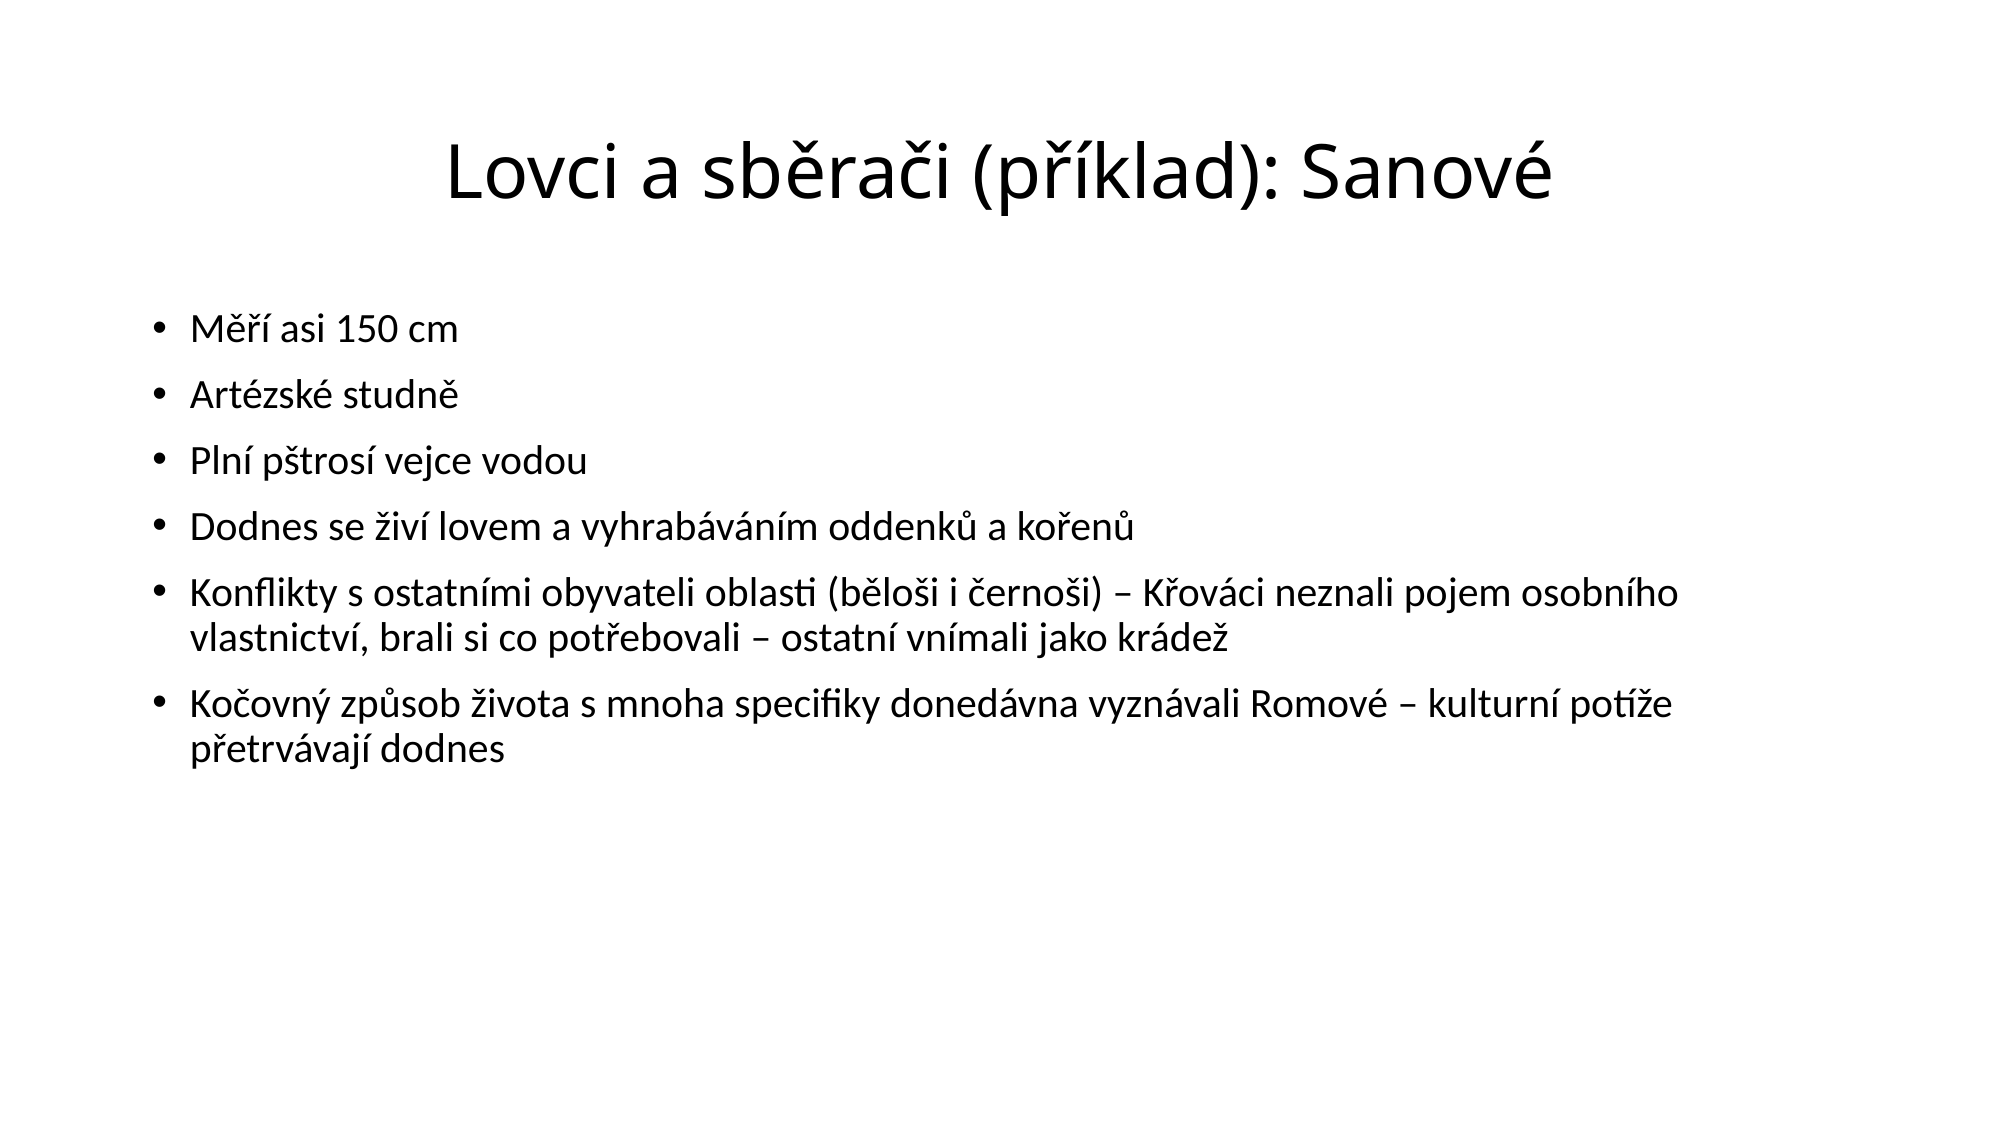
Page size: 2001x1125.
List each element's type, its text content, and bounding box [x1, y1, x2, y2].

title Lovci a sběrači (příklad): Sanové [137, 59, 1863, 278]
list Měří asi 150 cm Artézské studně Plní pštrosí vejce vodou Dodnes se živí lovem a vyhrabáváním oddenků a kořenů Konflikty s ostatními obyvateli oblasti (běloši i černoši) – Křováci neznali pojem osobního vlastnictví, brali si co potřebovali – ostatní vnímali jako krádež Kočovný způsob života s mnoha specifiky donedávna vyznávali Romové – kulturní potíže přetrvávají dodnes [137, 299, 1863, 1014]
